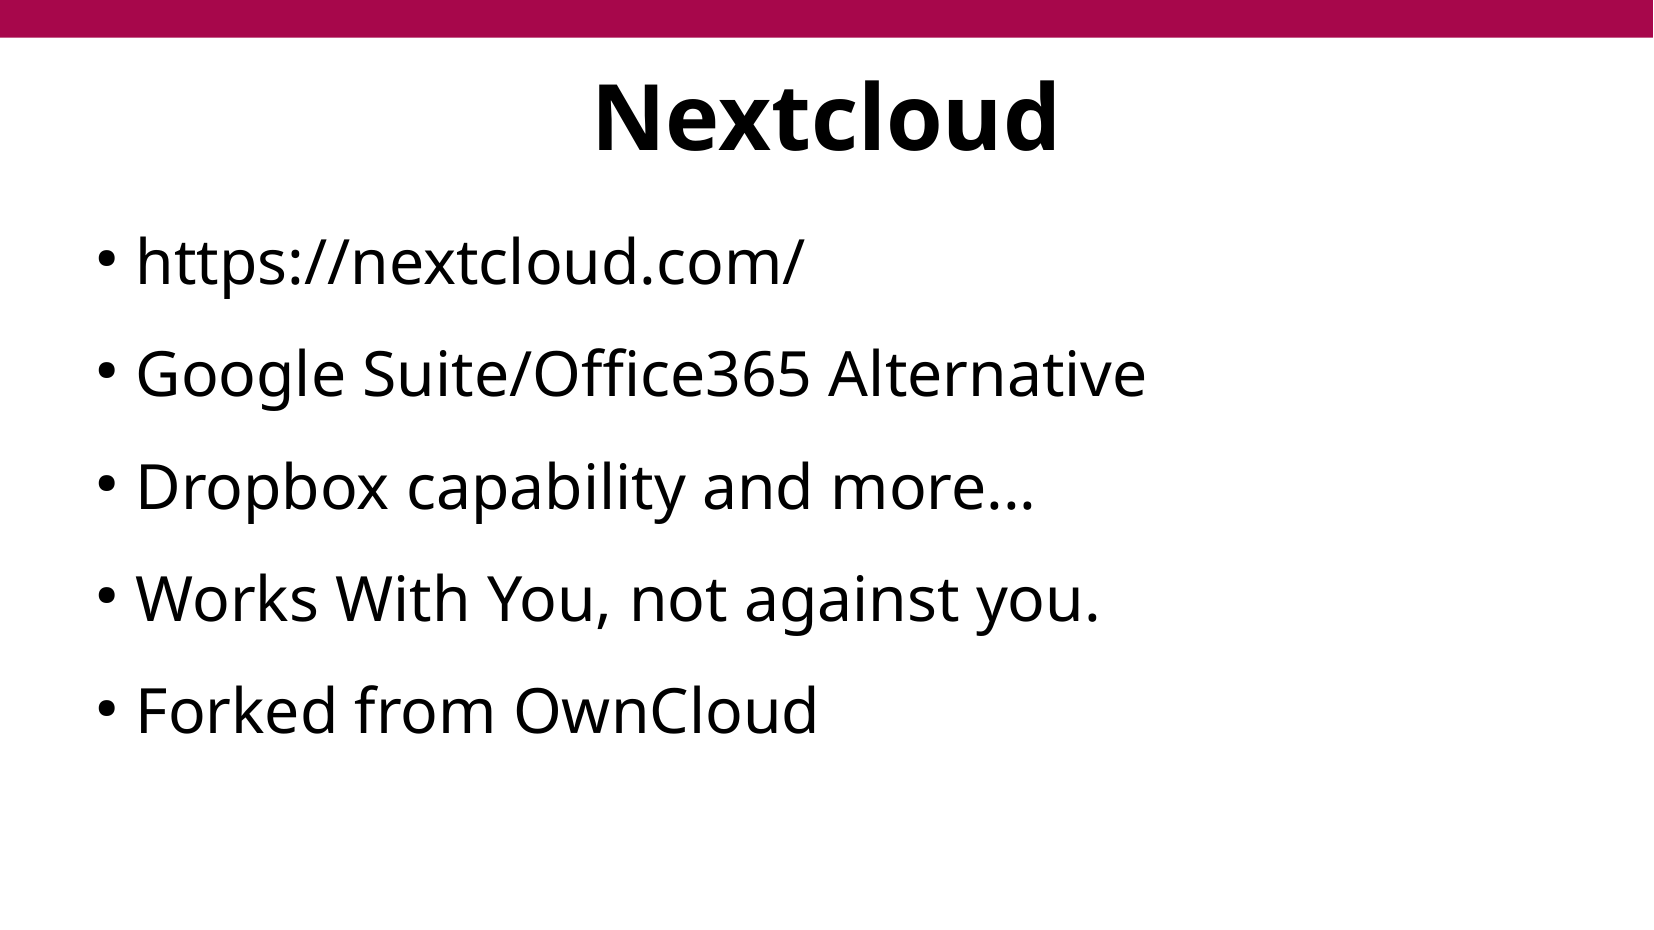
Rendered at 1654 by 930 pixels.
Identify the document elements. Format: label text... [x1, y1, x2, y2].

list https://nextcloud.com/ Google Suite/Office365 Alternative Dropbox capability and more... Works With You, not against you. Forked from OwnCloud [82, 217, 1571, 757]
title Nextcloud [82, 36, 1571, 193]
